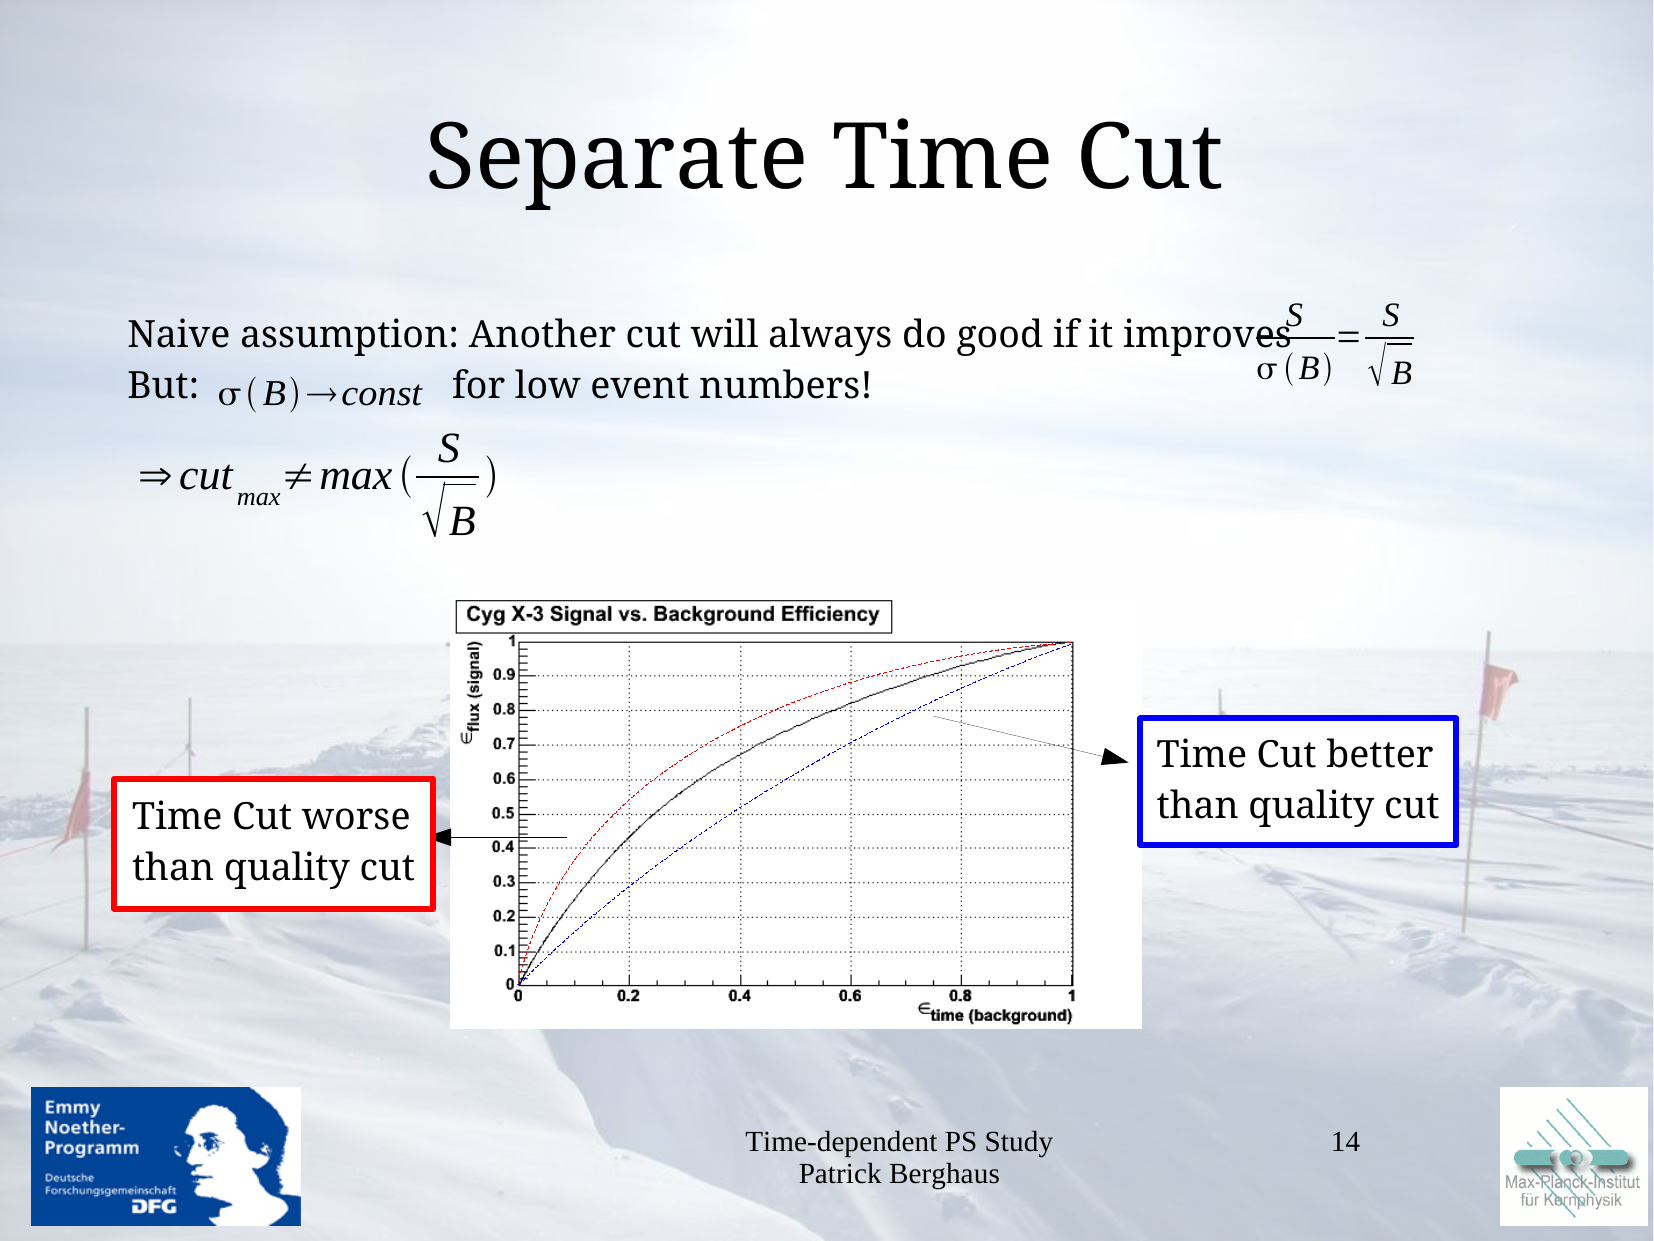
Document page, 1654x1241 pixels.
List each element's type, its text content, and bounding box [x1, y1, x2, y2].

text_box Time Cut worse than quality cut [114, 778, 416, 909]
chart [1245, 287, 1426, 393]
picture [31, 1087, 301, 1226]
text_box Time Cut better than quality cut [1140, 718, 1436, 846]
title Separate Time Cut [75, 49, 1576, 257]
chart [126, 364, 509, 546]
text_box Naive assumption: Another cut will always do good if it improves But: for low event numbers! [112, 300, 1244, 479]
picture [450, 599, 1142, 1029]
picture [1500, 1087, 1648, 1226]
